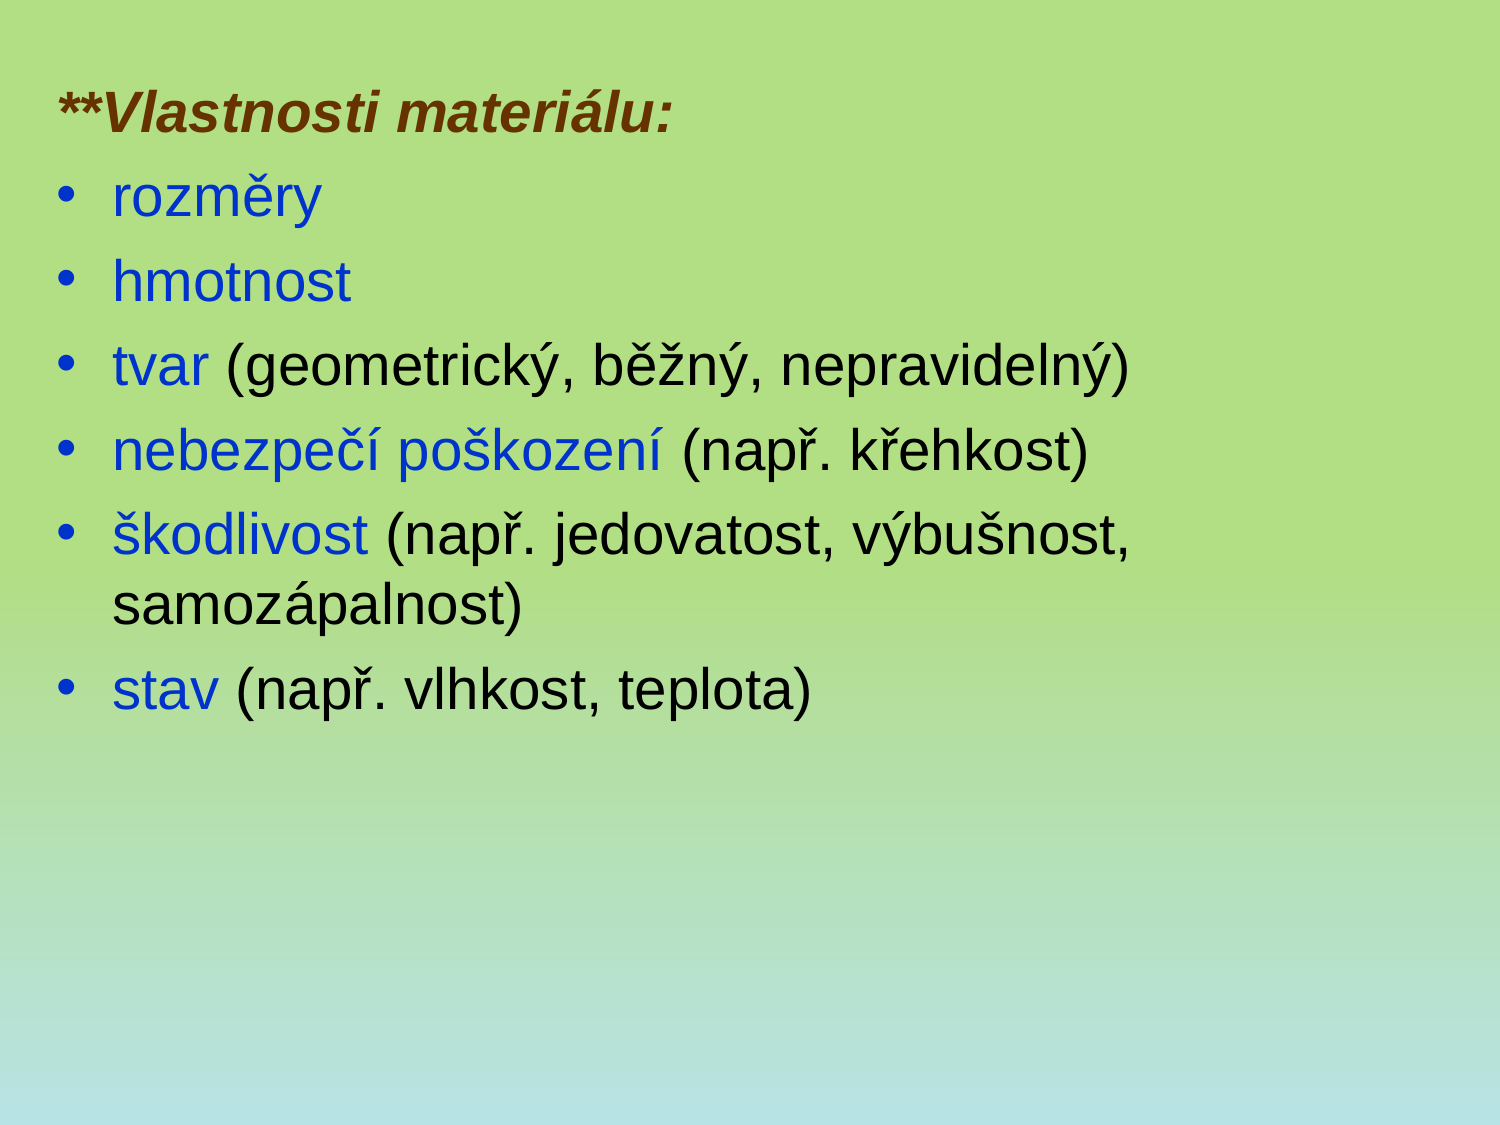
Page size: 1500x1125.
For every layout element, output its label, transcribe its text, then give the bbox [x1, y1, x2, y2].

list **Vlastnosti materiálu: rozměry hmotnost tvar (geometrický, běžný, nepravidelný) nebezpečí poškození (např. křehkost) škodlivost (např. jedovatost, výbušnost, samozápalnost) stav (např. vlhkost, teplota) [41, 66, 1471, 1107]
picture [0, 0, 1500, 1125]
